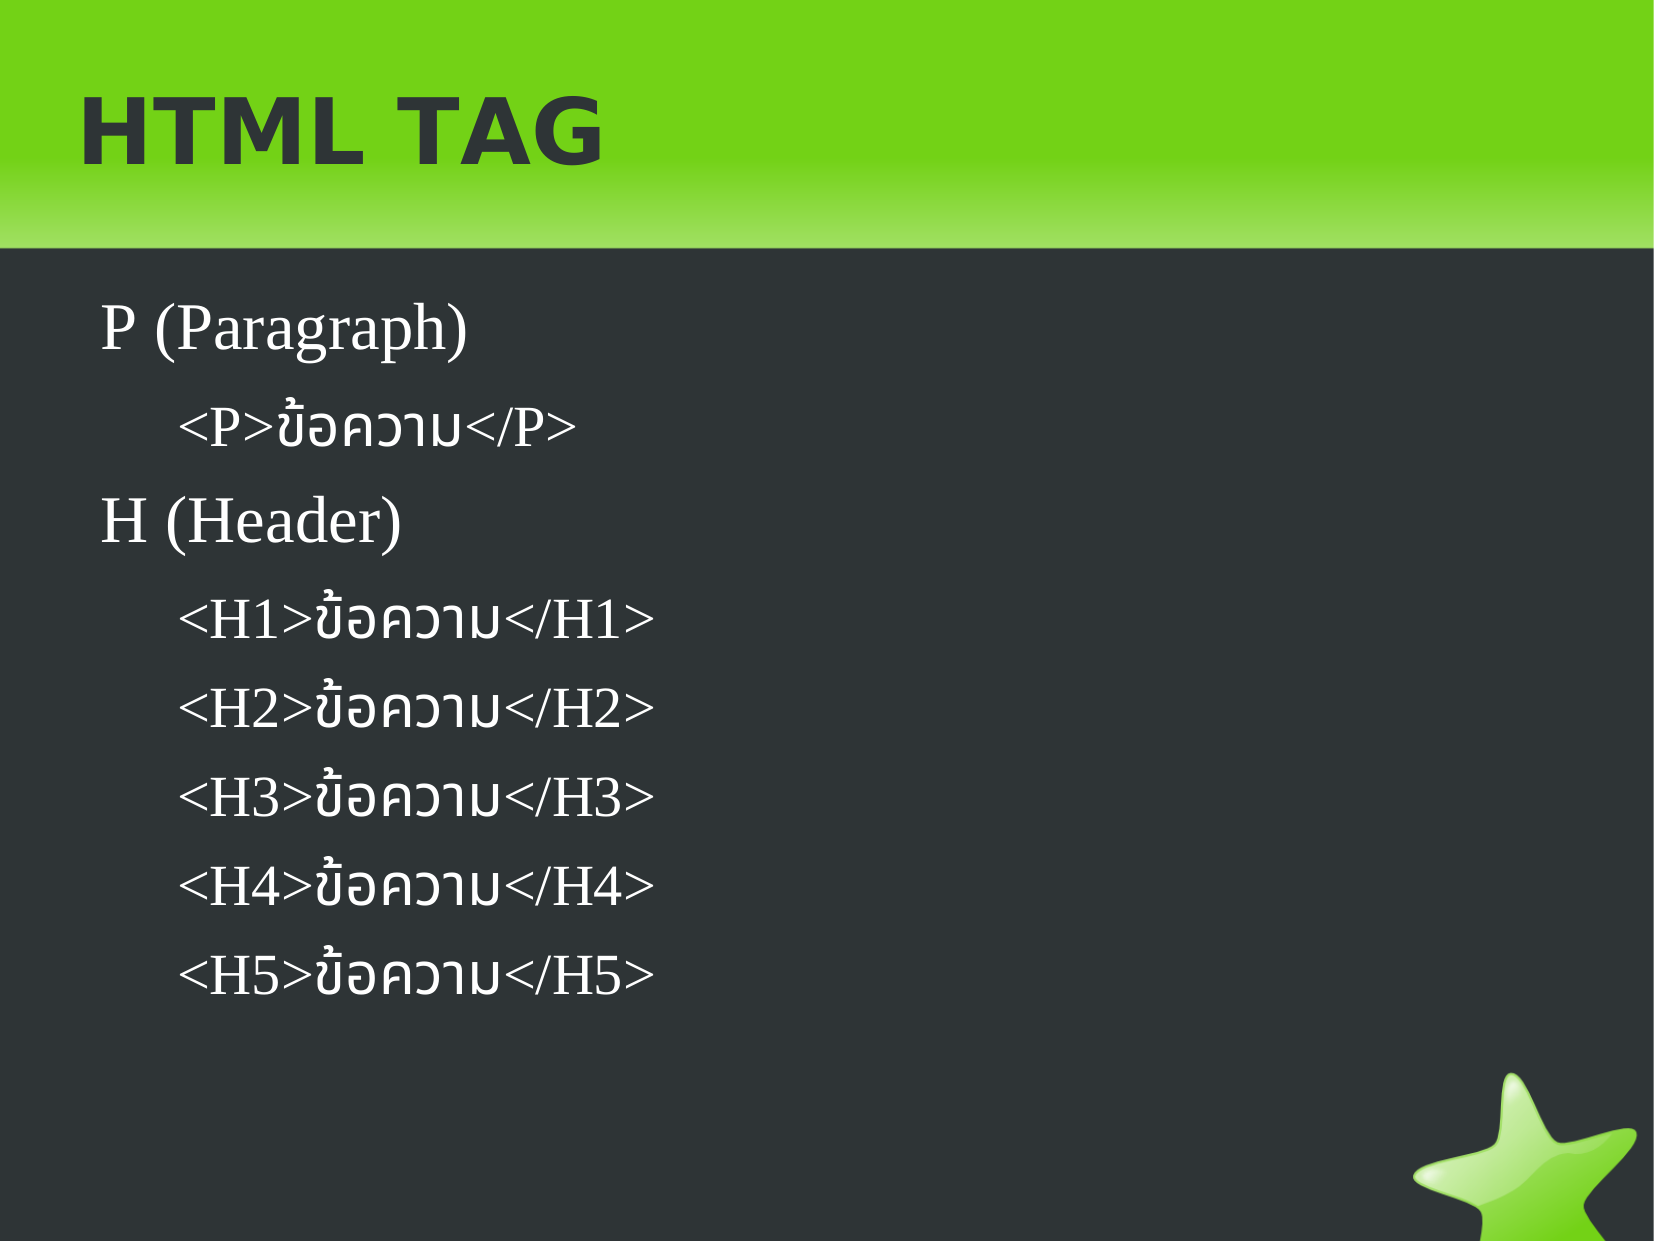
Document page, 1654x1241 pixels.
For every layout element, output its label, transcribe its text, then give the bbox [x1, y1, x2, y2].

title HTML TAG [76, 36, 1565, 229]
picture [0, 0, 1654, 1241]
list P (Paragraph) <P>ข้อความ</P> H (Header) <H1>ข้อความ</H1> <H2>ข้อความ</H2> <H3>ข้อความ</H3> <H4>ข้อความ</H4> <H5>ข้อความ</H5> [82, 290, 1571, 1094]
